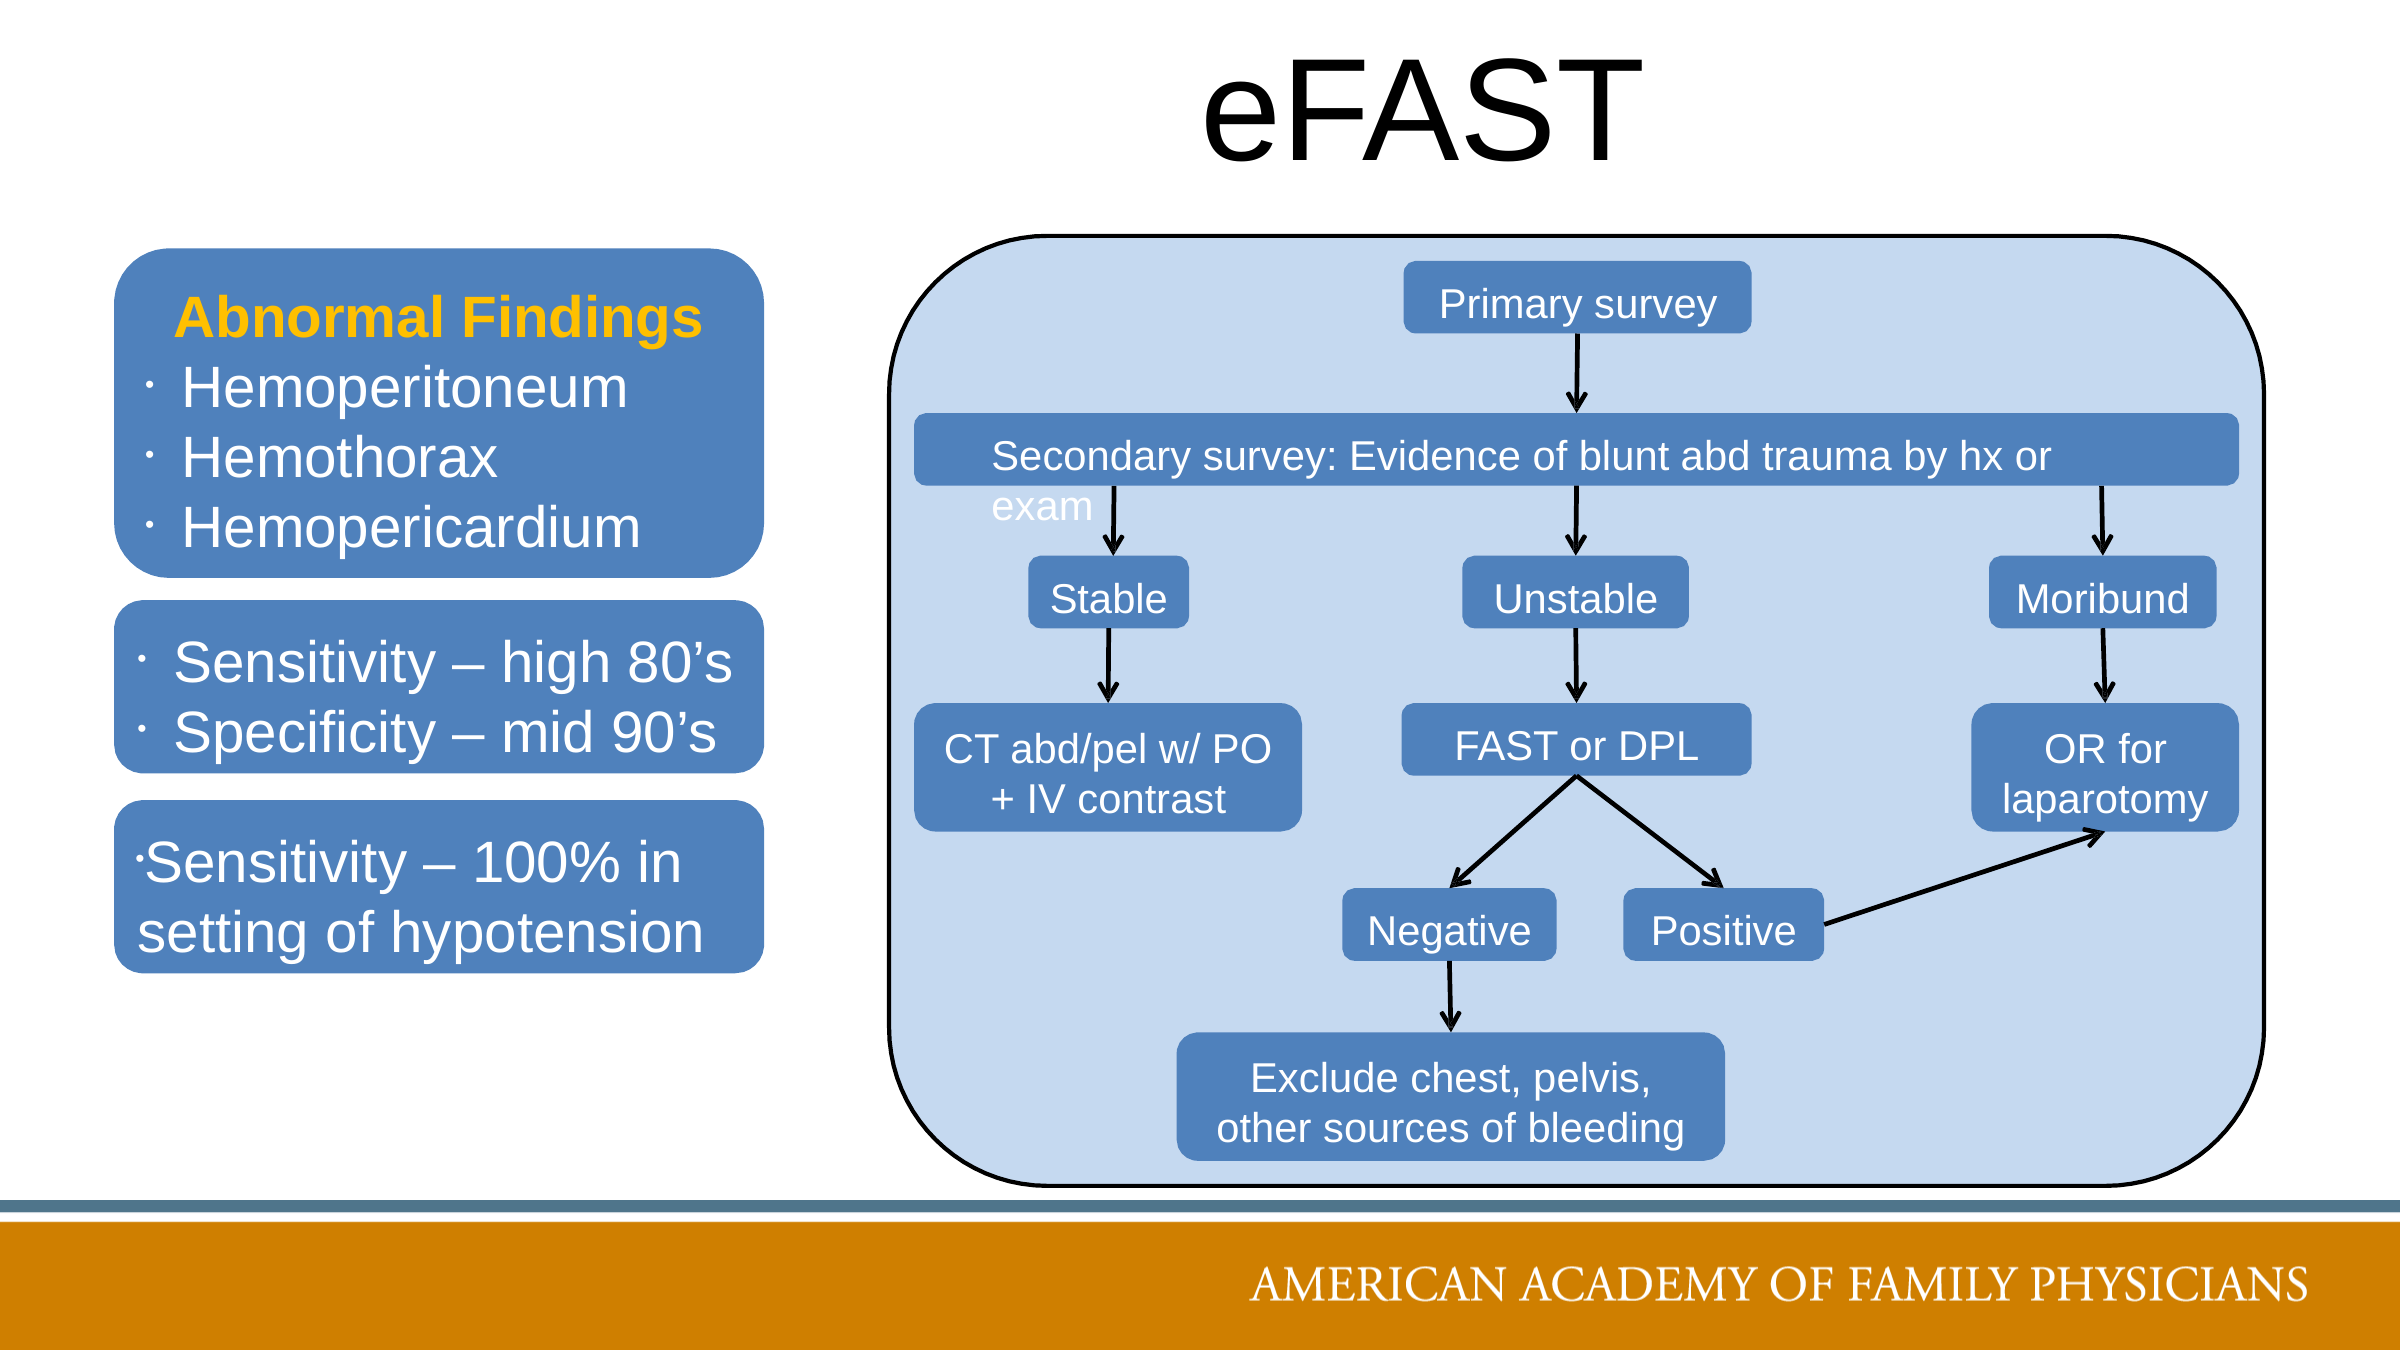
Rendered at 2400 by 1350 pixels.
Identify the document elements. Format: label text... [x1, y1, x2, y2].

text_box Secondary survey: Evidence of blunt abd trauma by hx or exam [989, 428, 2164, 529]
text_box [114, 800, 765, 974]
picture [0, 1200, 2400, 1350]
text_box FAST or DPL [1452, 718, 1701, 770]
text_box Positive [1648, 904, 1799, 955]
text_box CT abd/pel w/ PO + IV contrast [942, 721, 1275, 822]
text_box Sensitivity – high 80’s Specificity – mid 90’s [135, 623, 737, 764]
text_box OR for laparotomy [2000, 721, 2211, 822]
title eFAST [121, 14, 2282, 241]
text_box Exclude chest, pelvis, other sources of bleeding [1215, 1050, 1687, 1151]
text_box [892, 241, 2261, 1183]
text_box Primary survey [1436, 276, 1719, 327]
text_box Abnormal Findings Hemoperitoneum Hemothorax Hemopericardium [143, 279, 707, 560]
text_box [114, 600, 765, 774]
text_box Unstable [1491, 571, 1661, 622]
text_box Moribund [2013, 571, 2193, 622]
text_box Negative [1365, 904, 1534, 955]
text_box Stable [1047, 571, 1171, 622]
text_box Sensitivity – 100% in setting of hypotension [135, 823, 715, 964]
text_box [114, 248, 765, 578]
